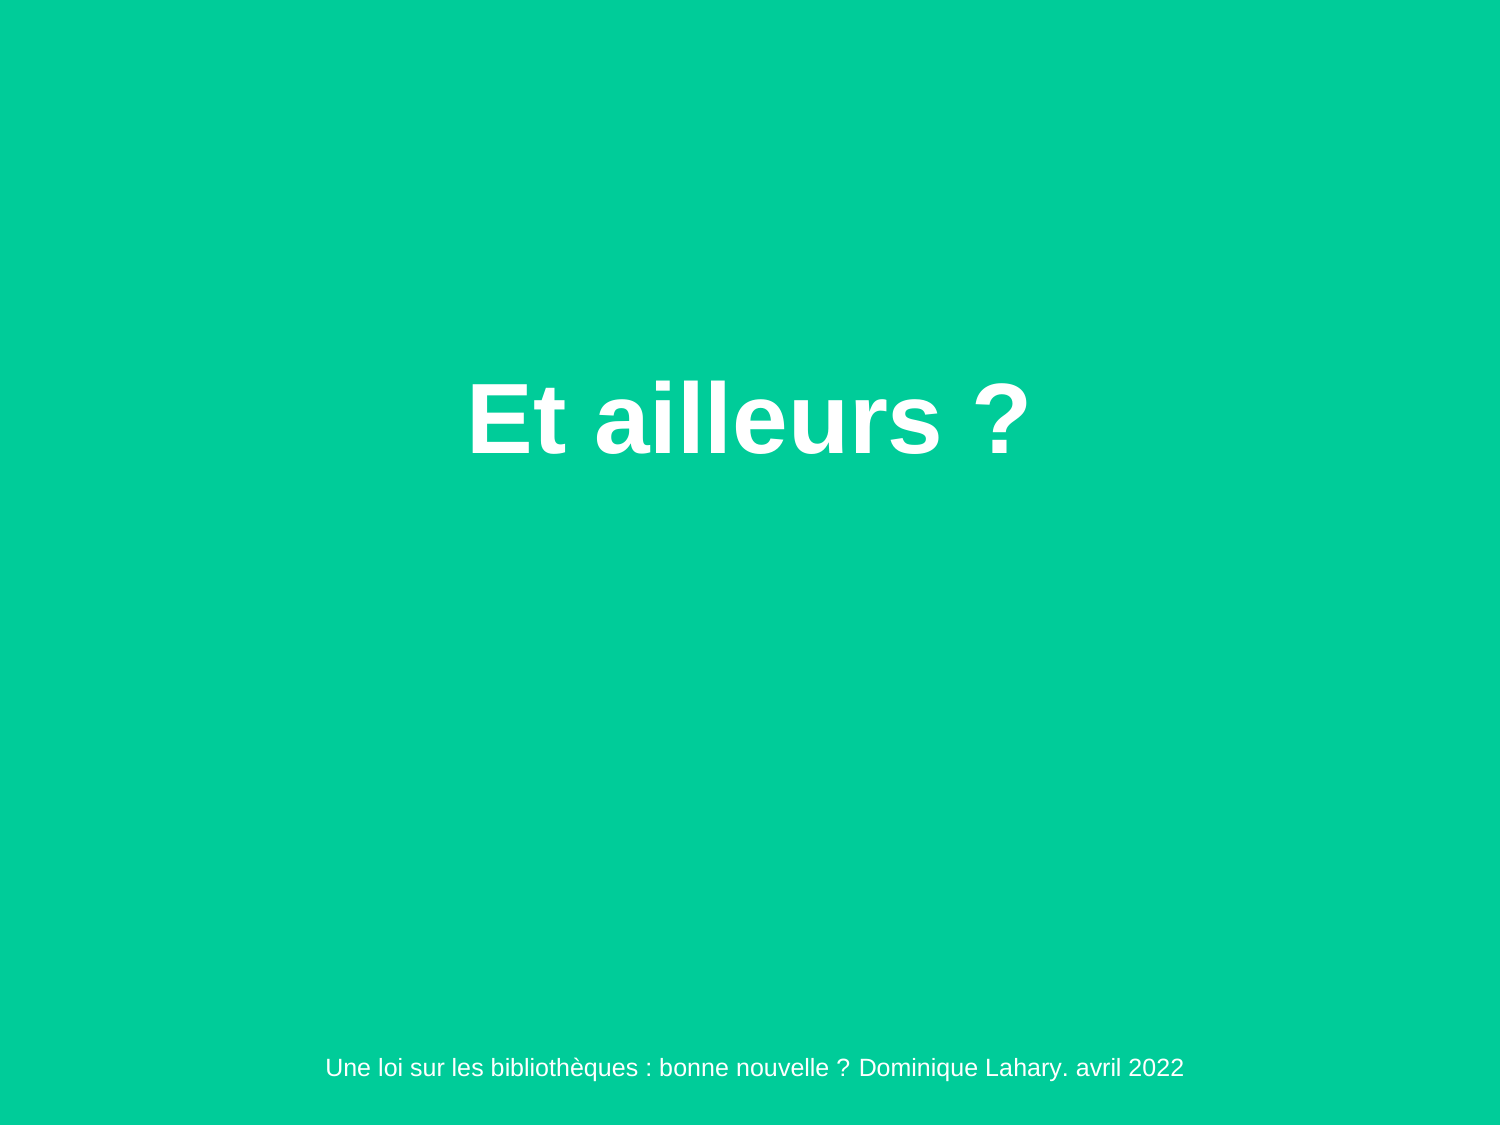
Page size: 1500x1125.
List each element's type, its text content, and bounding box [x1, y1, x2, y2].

text_box Une loi sur les bibliothèques : bonne nouvelle ? Dominique Lahary. avril 2022 [55, 1044, 1456, 1120]
list Et ailleurs ? [53, 113, 1391, 764]
